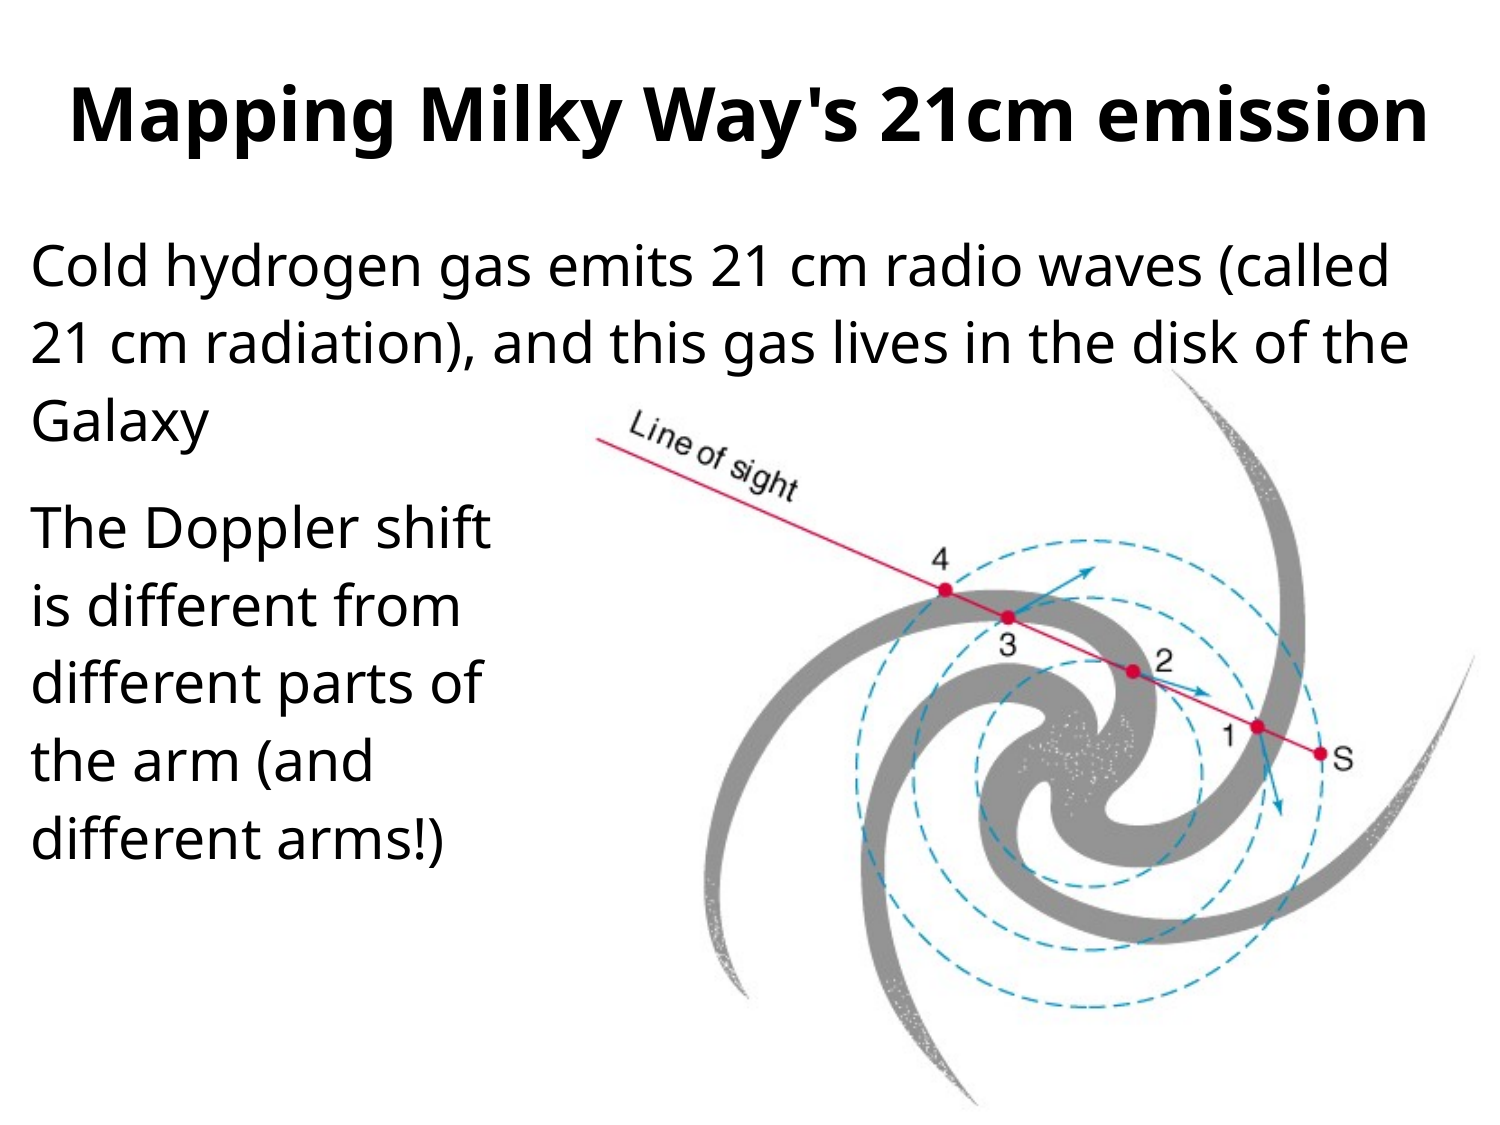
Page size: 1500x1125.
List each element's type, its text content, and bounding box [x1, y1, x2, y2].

title Mapping Milky Way's 21cm emission [30, 29, 1471, 195]
picture [585, 359, 1488, 1119]
list Cold hydrogen gas emits 21 cm radio waves (called 21 cm radiation), and this gas lives in the disk of the Galaxy The Doppler shift is different from different parts of the arm (and different arms!) [30, 224, 1471, 878]
